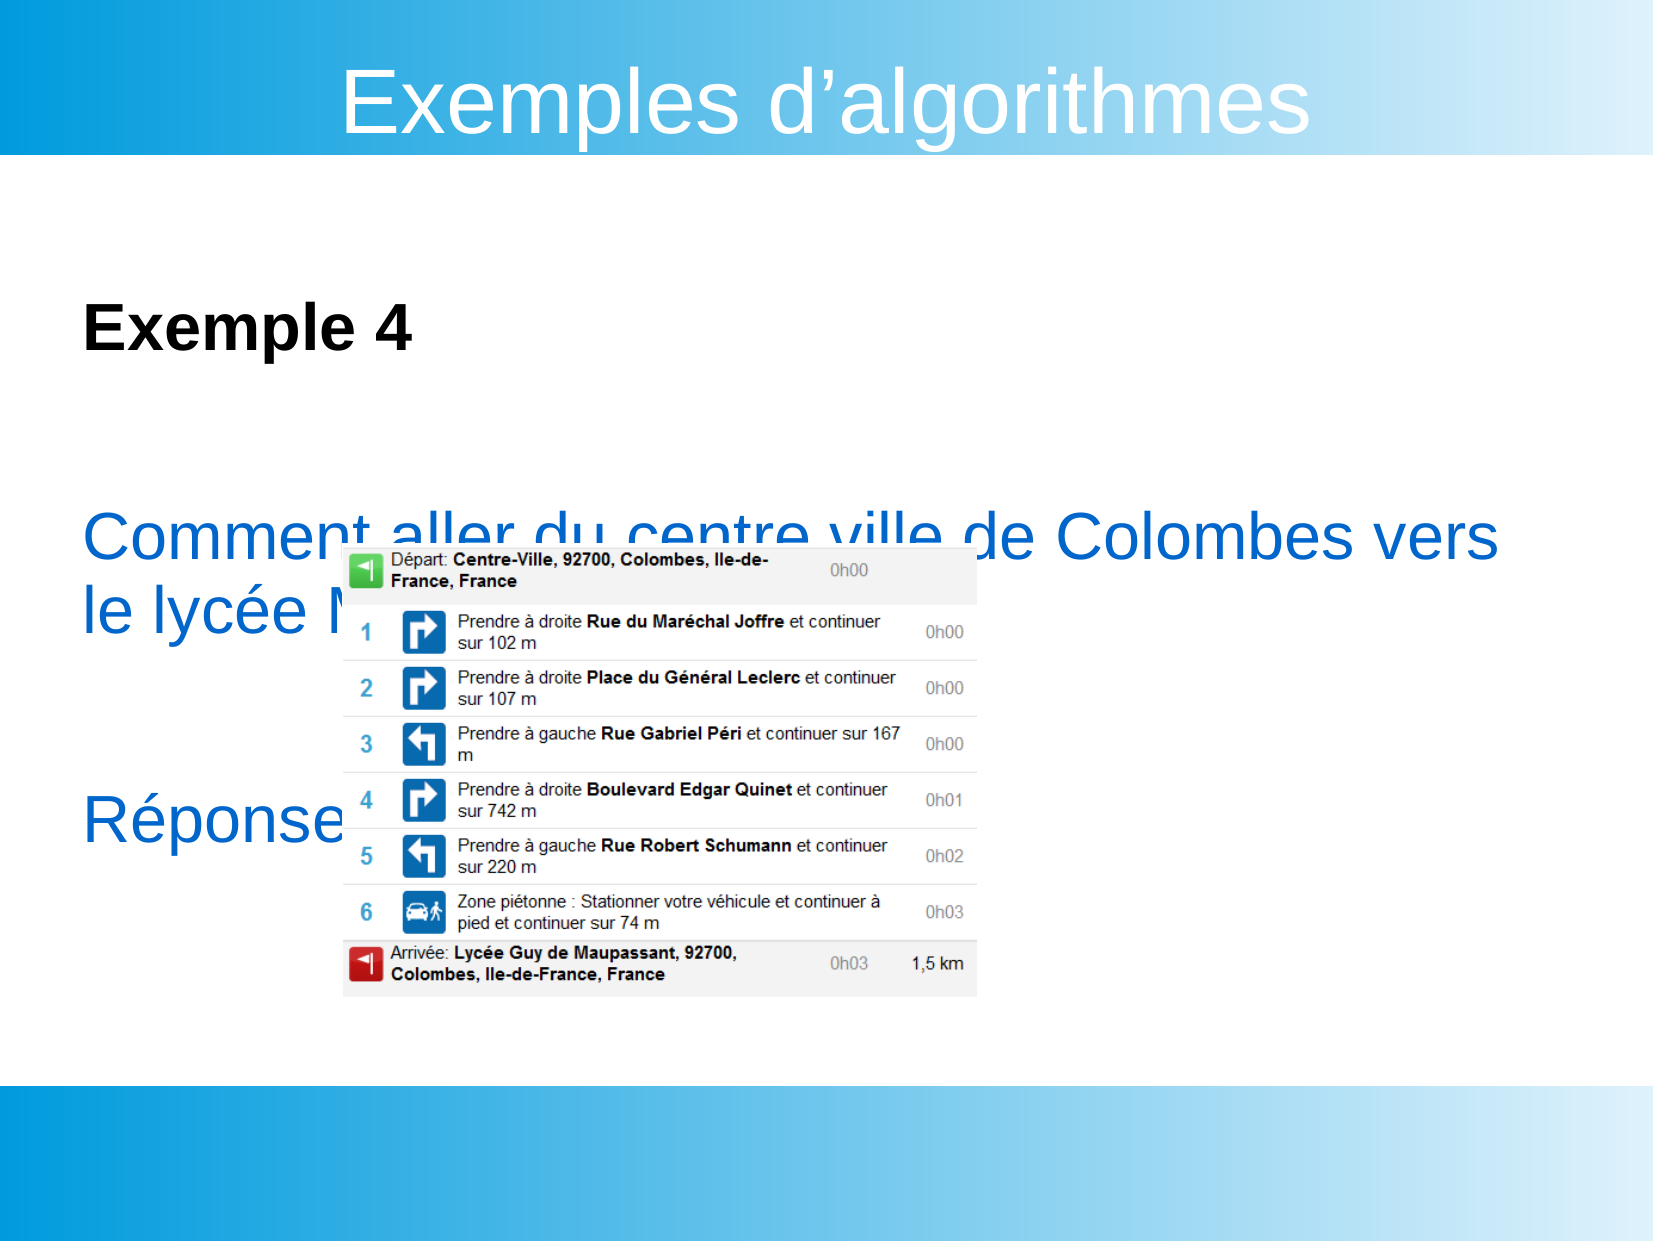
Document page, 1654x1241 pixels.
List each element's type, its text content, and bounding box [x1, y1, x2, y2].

picture [342, 543, 977, 997]
list Exemple 4 Comment aller du centre ville de Colombes vers le lycée Maupassant ? Réponse : [82, 290, 1571, 1010]
title Exemples d’algorithmes [82, 49, 1571, 155]
